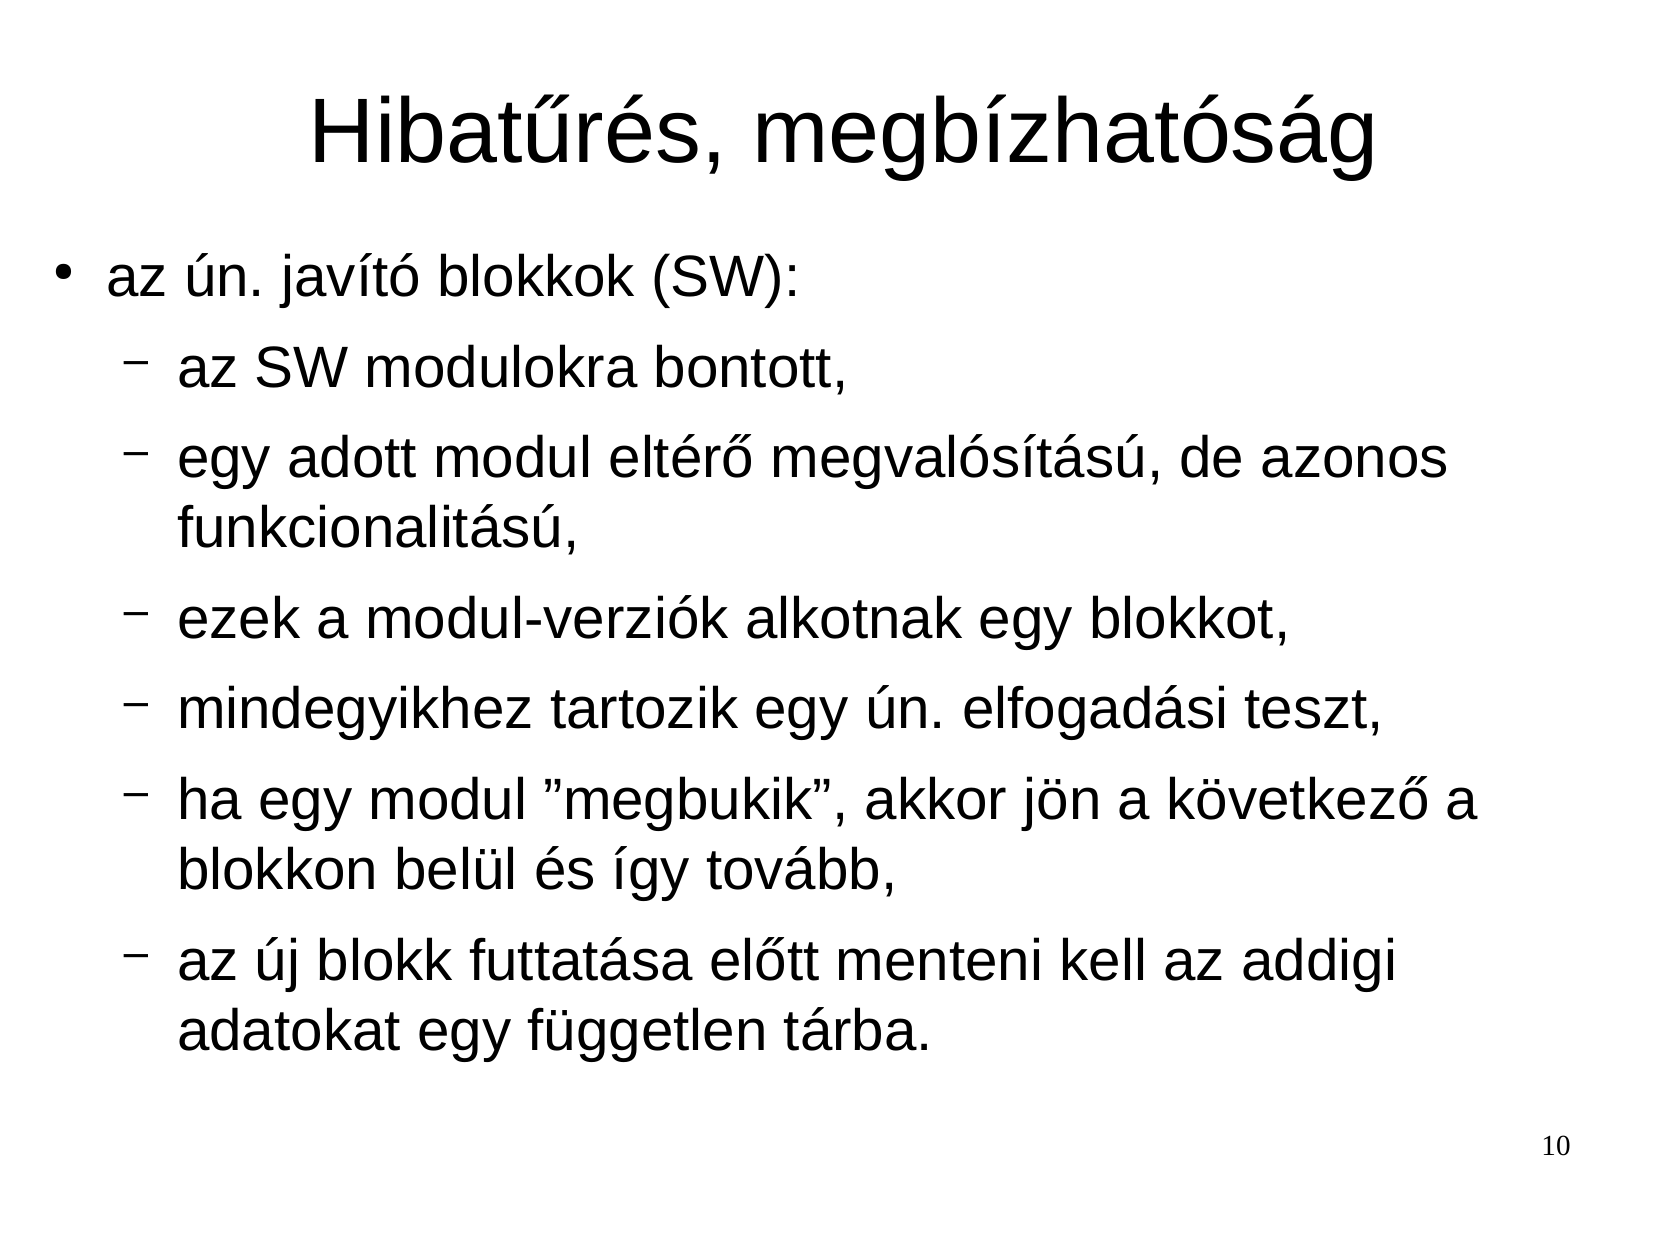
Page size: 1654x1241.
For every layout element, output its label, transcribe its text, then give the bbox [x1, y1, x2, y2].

list az ún. javító blokkok (SW): az SW modulokra bontott, egy adott modul eltérő megvalósítású, de azonos funkcionalitású, ezek a modul-verziók alkotnak egy blokkot, mindegyikhez tartozik egy ún. elfogadási teszt, ha egy modul ”megbukik”, akkor jön a következő a blokkon belül és így tovább, az új blokk futtatása előtt menteni kell az addigi adatokat egy független tárba. [20, 230, 1626, 1216]
title Hibatűrés, megbízhatóság [124, 22, 1530, 230]
